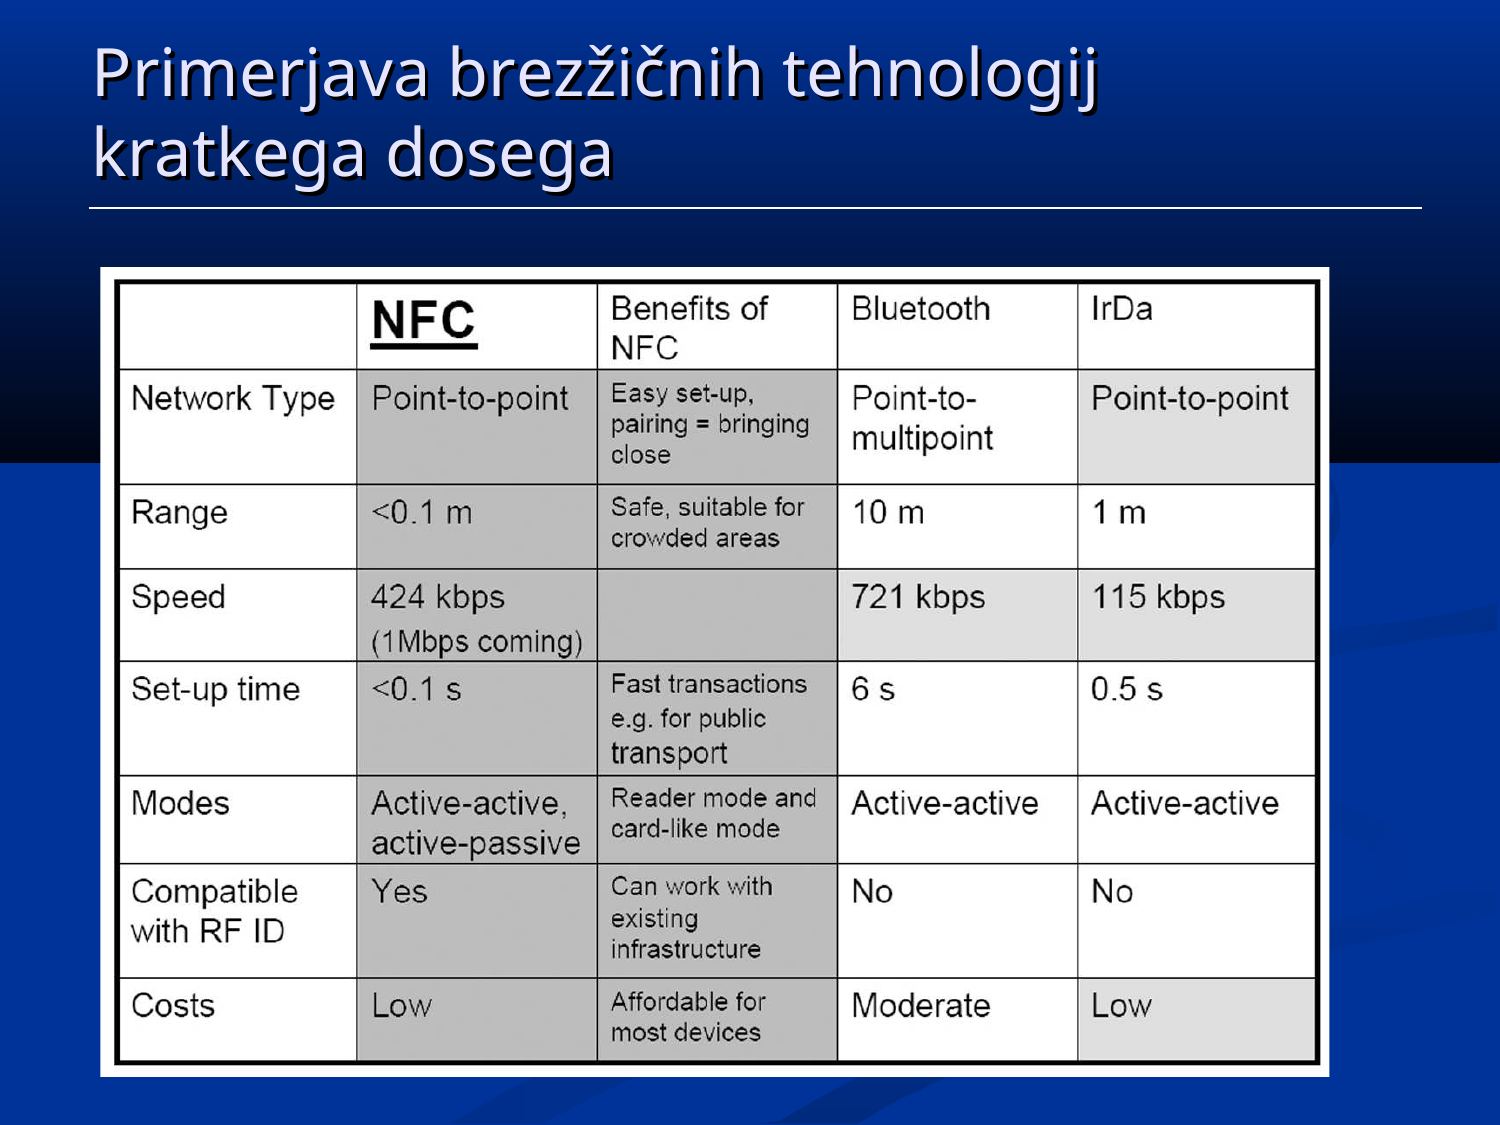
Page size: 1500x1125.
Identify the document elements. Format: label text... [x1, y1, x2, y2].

picture [100, 267, 1330, 1077]
text_box Primerjava brezžičnih tehnologij kratkega dosega [76, 16, 1352, 204]
